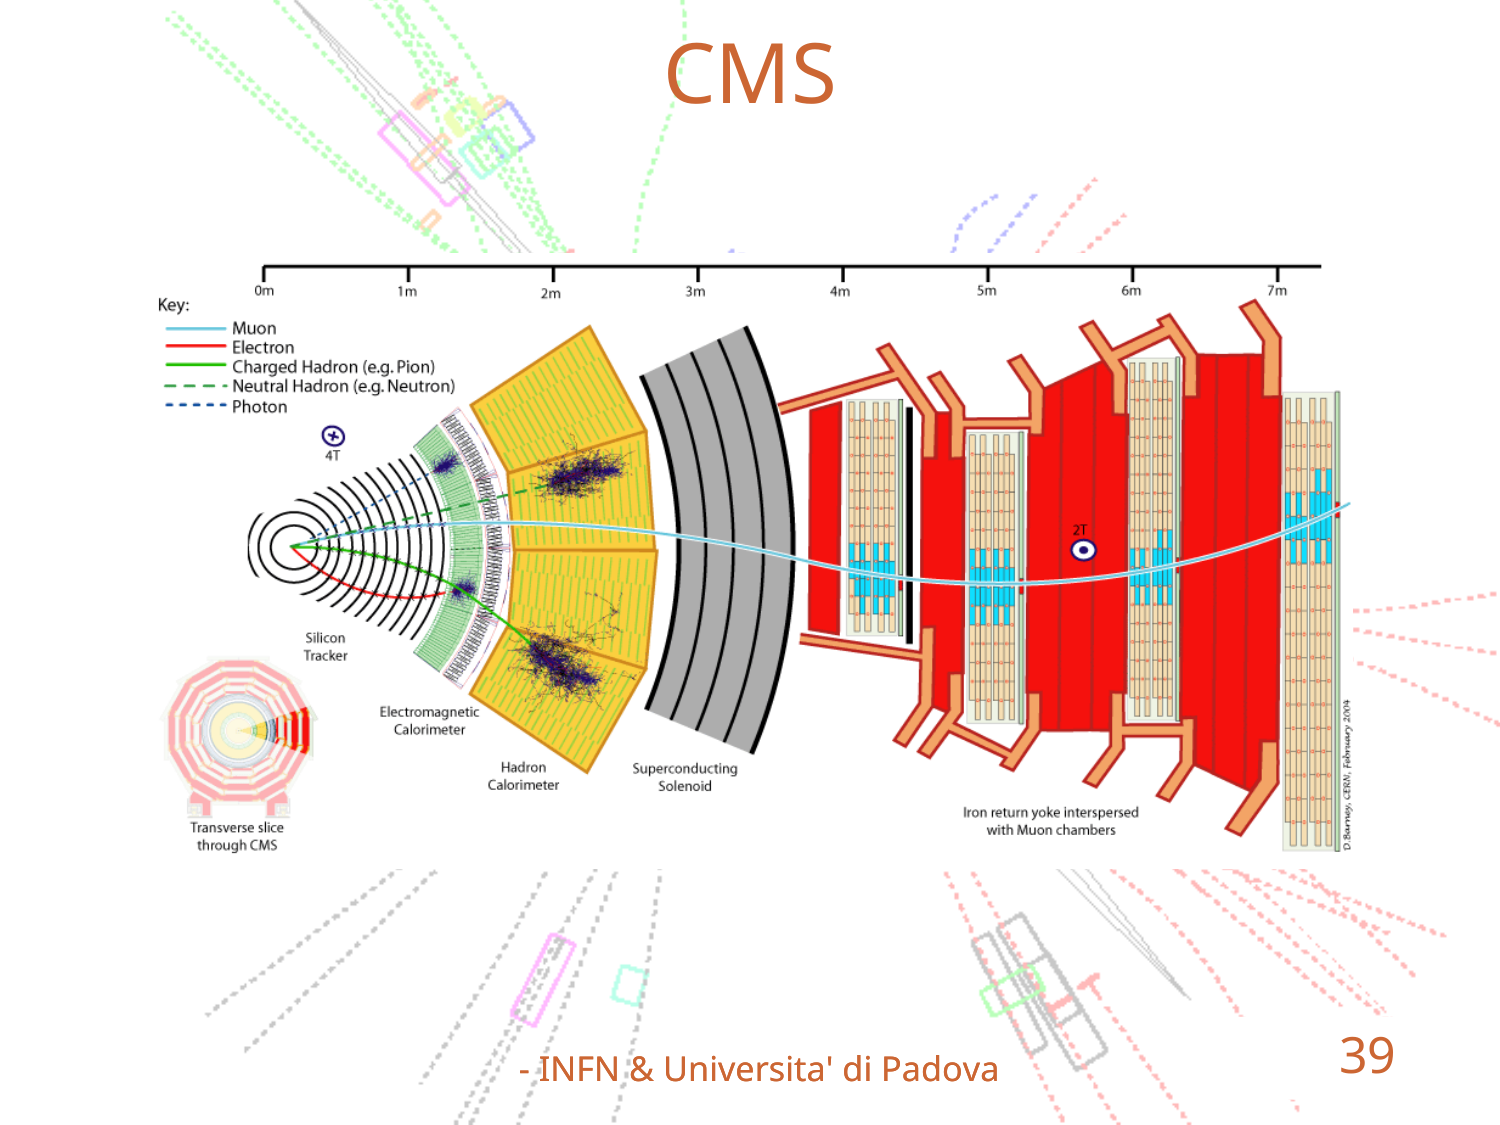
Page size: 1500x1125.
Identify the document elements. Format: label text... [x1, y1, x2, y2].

title CMS [37, 9, 1463, 135]
picture [0, 0, 1500, 1125]
